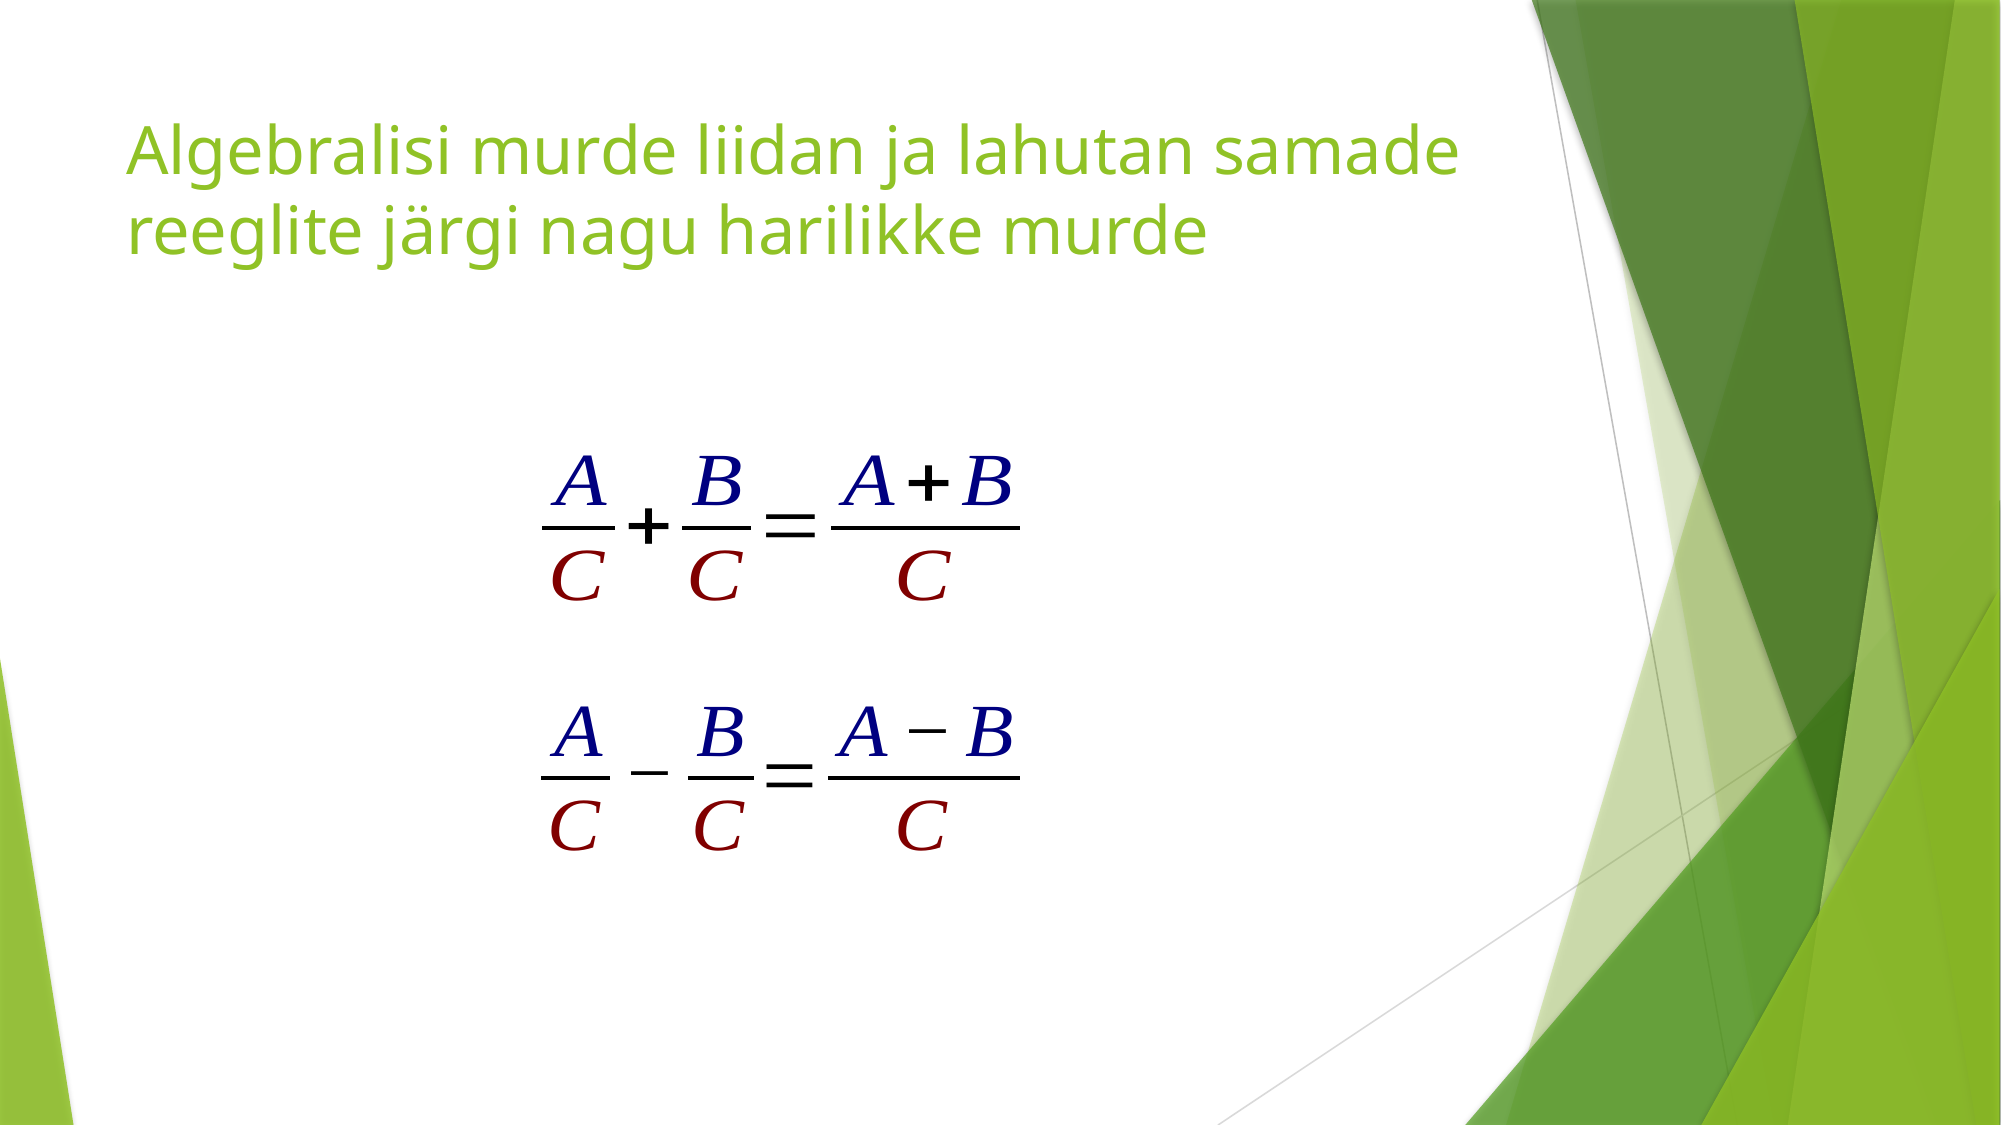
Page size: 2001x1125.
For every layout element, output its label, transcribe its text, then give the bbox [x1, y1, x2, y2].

title Algebralisi murde liidan ja lahutan samade reeglite järgi nagu harilikke murde [111, 99, 1479, 358]
chart [529, 438, 1033, 616]
chart [529, 689, 1032, 867]
